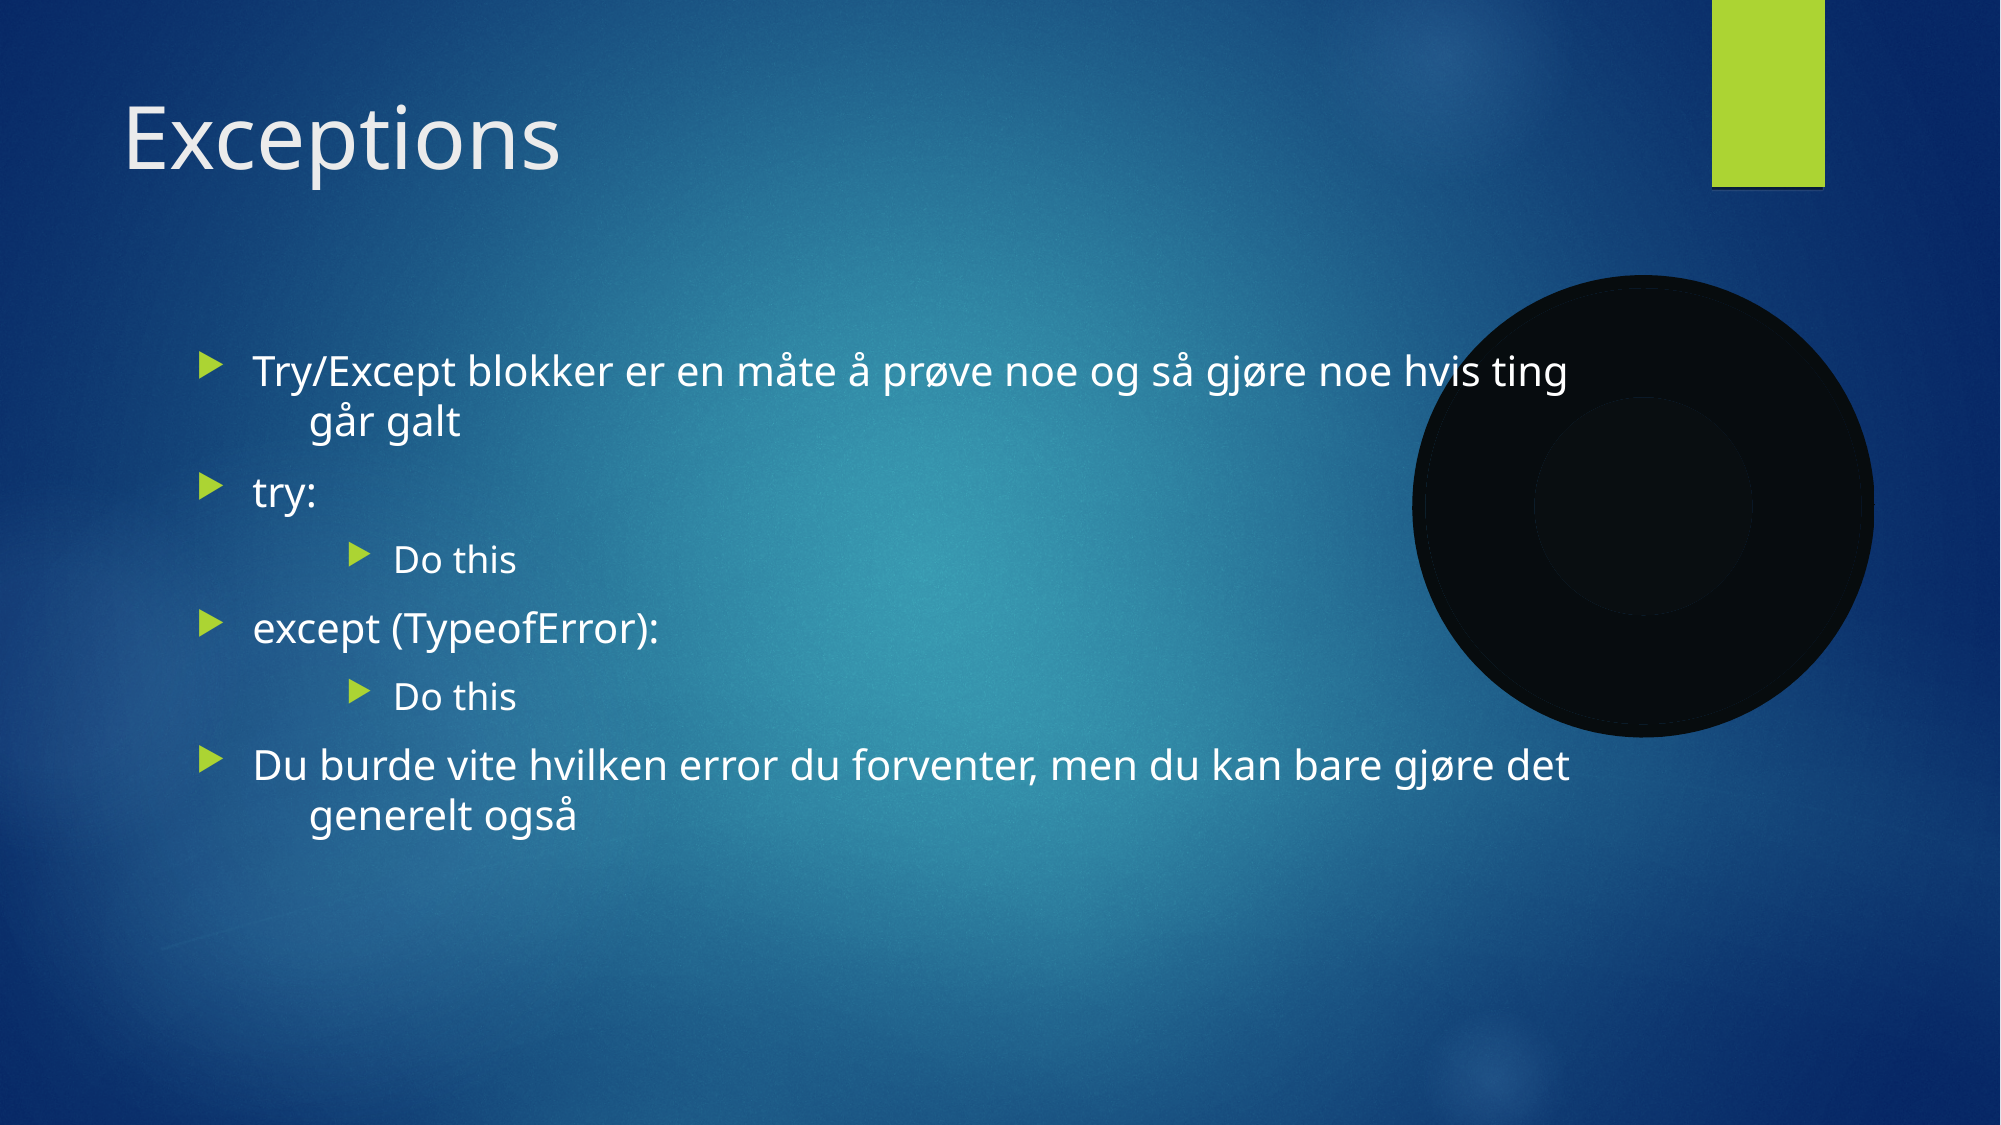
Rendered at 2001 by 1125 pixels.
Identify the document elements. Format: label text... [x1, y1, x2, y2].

title Exceptions [106, 74, 1649, 305]
list Try/Except blokker er en måte å prøve noe og så gjøre noe hvis ting går galt try: Do this except (TypeofError): Do this Du burde vite hvilken error du forventer, men du kan bare gjøre det generelt også [181, 336, 1649, 1026]
